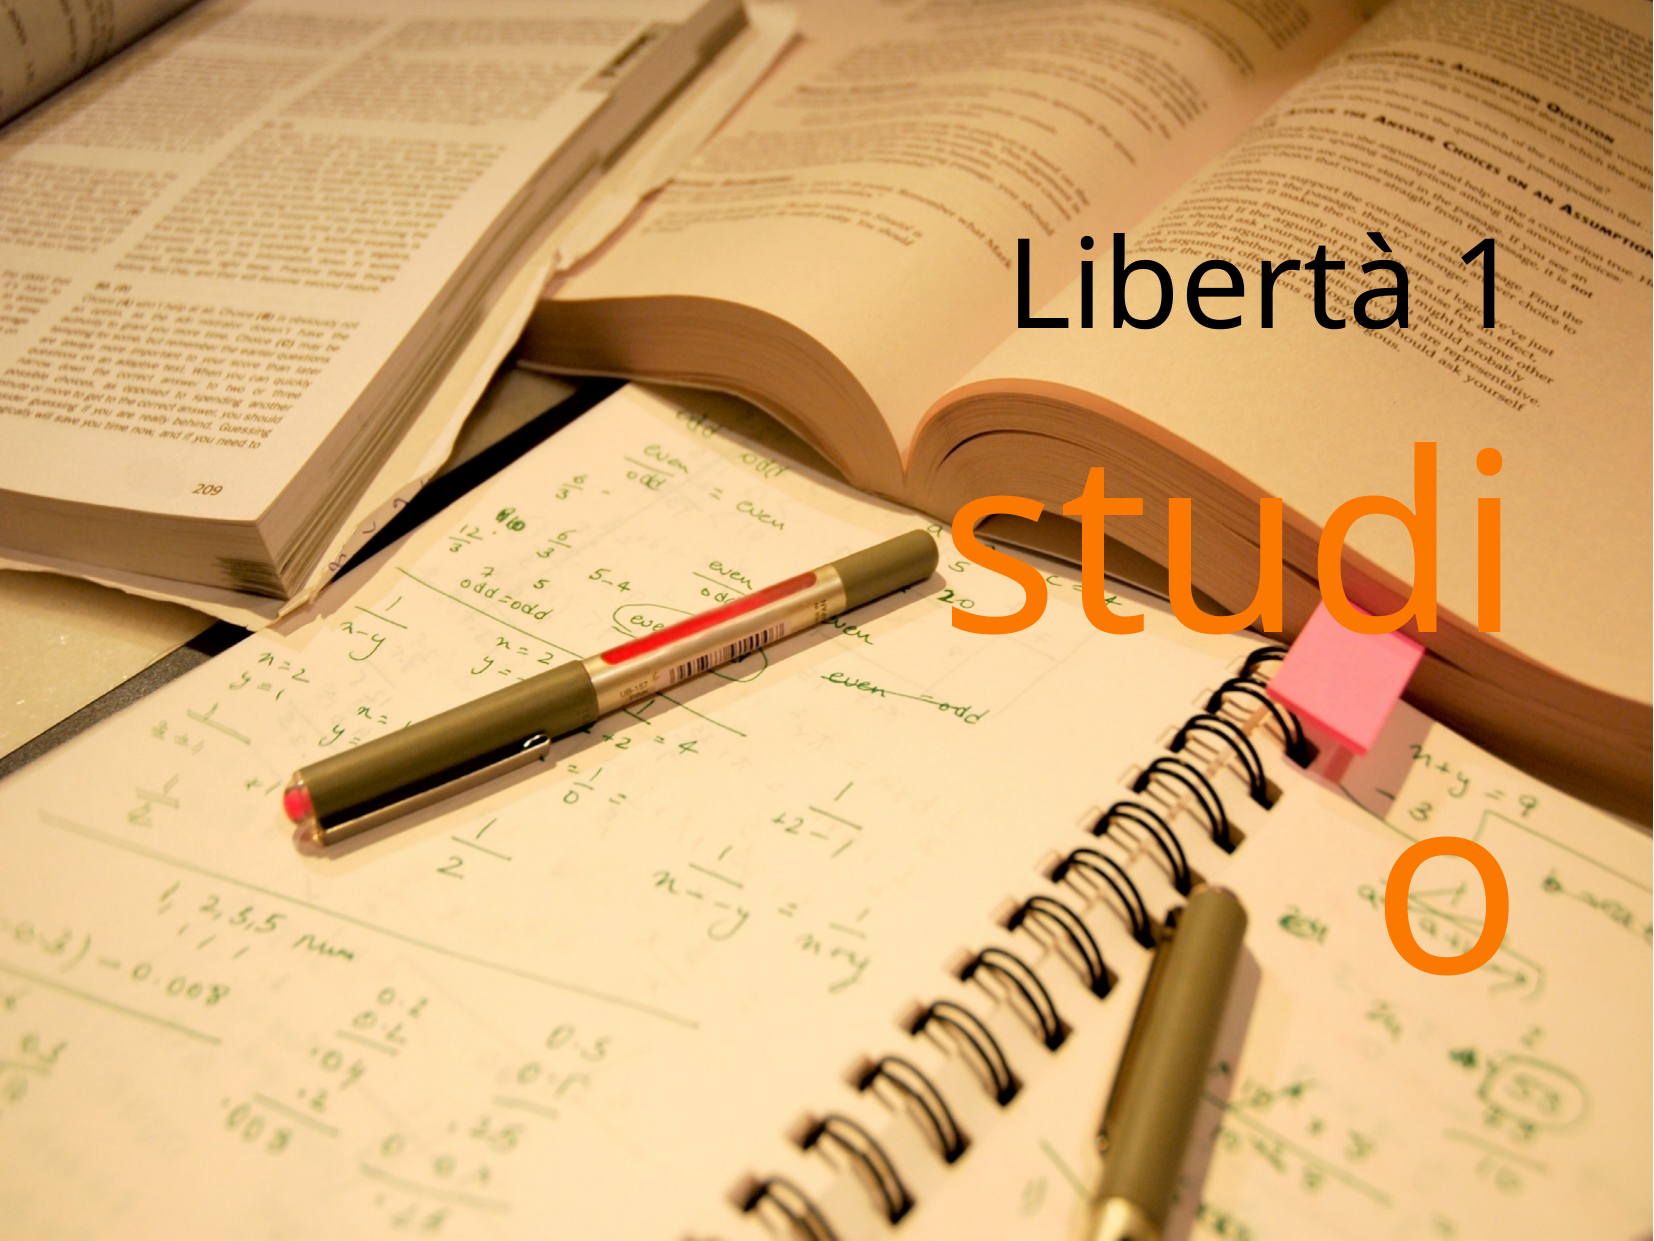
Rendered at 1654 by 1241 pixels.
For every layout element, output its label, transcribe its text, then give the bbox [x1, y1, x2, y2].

text_box Libertà 1 studio [787, 187, 1538, 262]
picture [0, 0, 1653, 1241]
